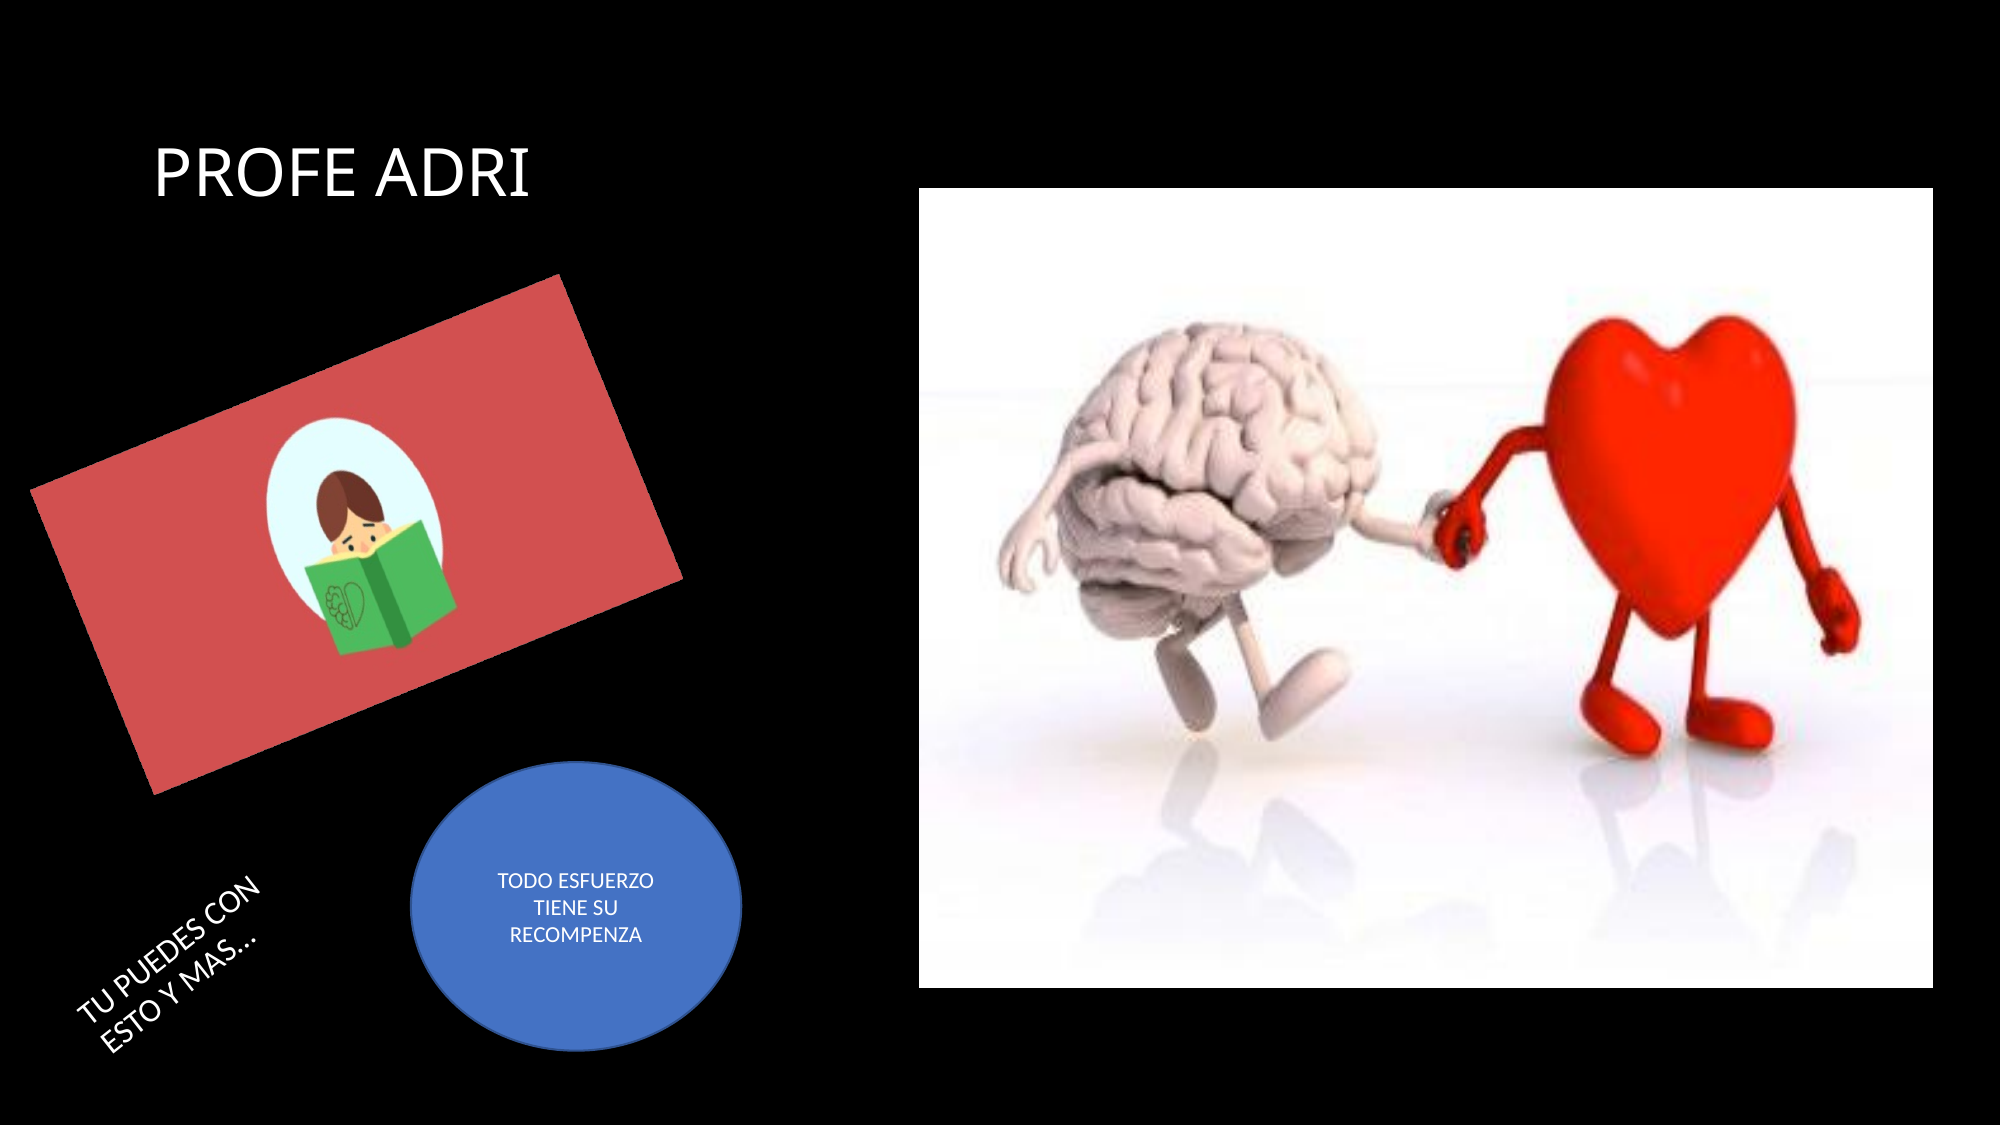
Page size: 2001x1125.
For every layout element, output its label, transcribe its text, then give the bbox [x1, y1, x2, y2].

title PROFE ADRI [137, 75, 783, 219]
text_box TODO ESFUERZO TIENE SU RECOMPENZA [410, 762, 742, 1051]
list TU PUEDES CON ESTO Y MAS… [55, 849, 338, 1113]
picture [919, 188, 1933, 988]
picture [29, 273, 683, 795]
